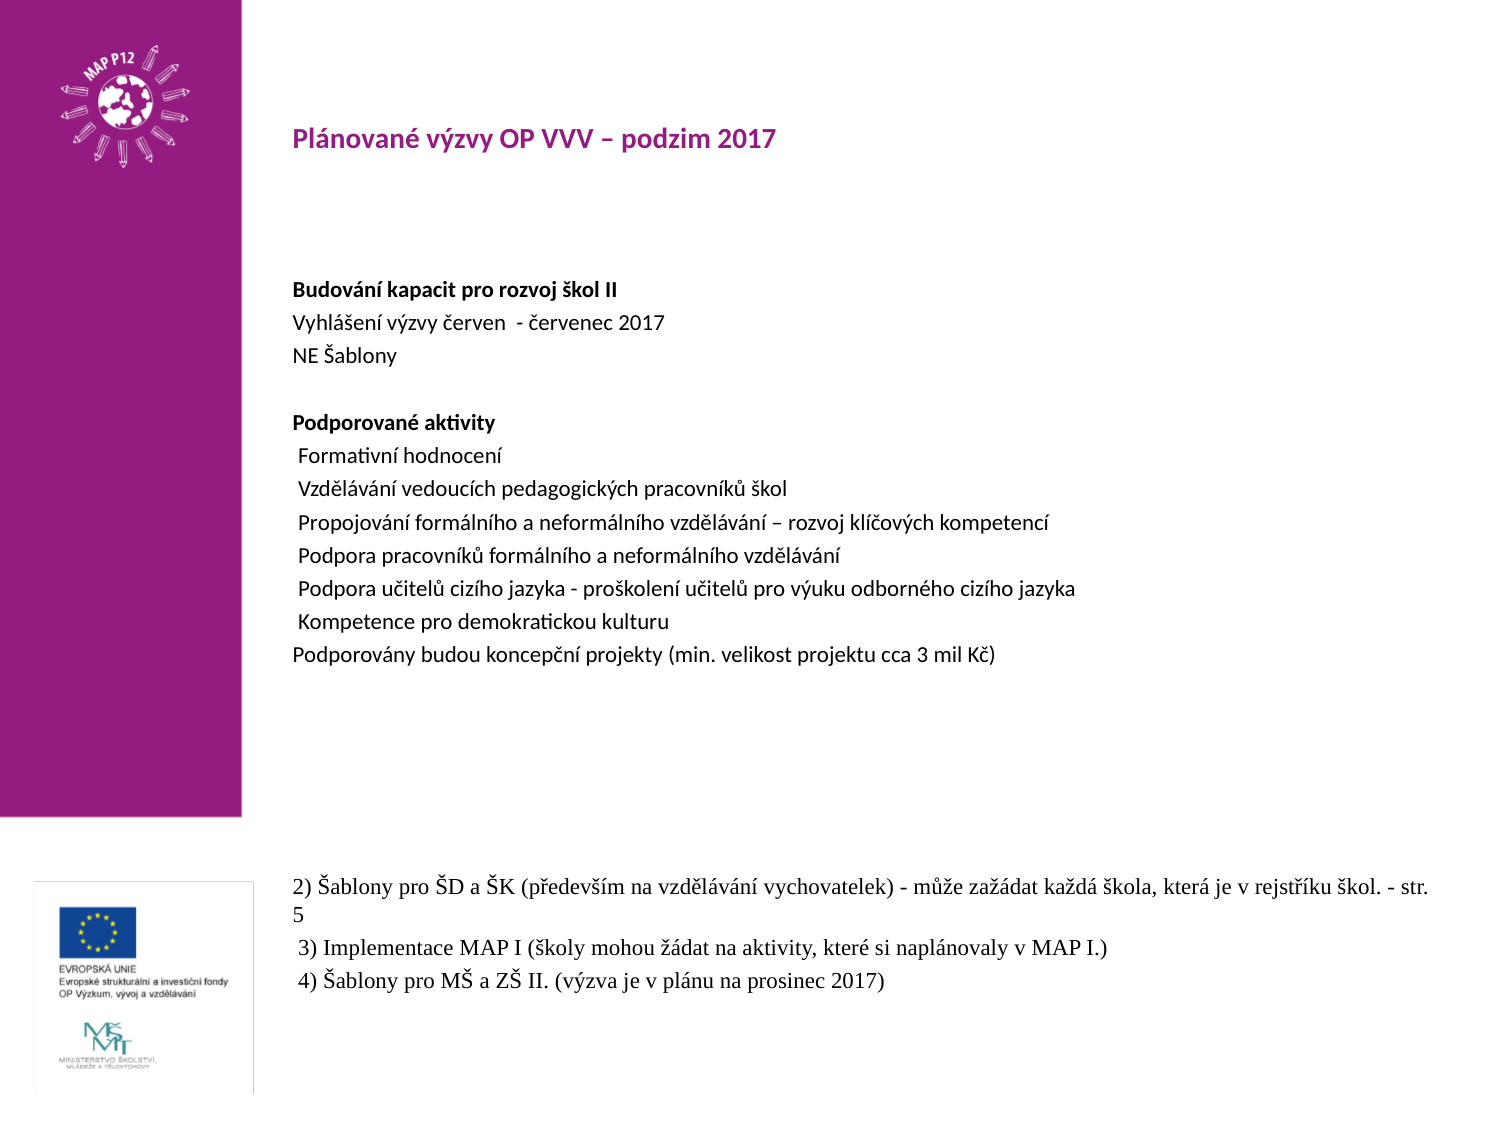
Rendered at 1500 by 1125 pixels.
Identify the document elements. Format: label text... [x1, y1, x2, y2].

title Plánované výzvy OP VVV – podzim 2017 [277, 42, 1453, 231]
list Budování kapacit pro rozvoj škol II Vyhlášení výzvy červen - červenec 2017 NE Šablony Podporované aktivity Formativní hodnocení Vzdělávání vedoucích pedagogických pracovníků škol Propojování formálního a neformálního vzdělávání – rozvoj klíčových kompetencí Podpora pracovníků formálního a neformálního vzdělávání Podpora učitelů cizího jazyka - proškolení učitelů pro výuku odborného cizího jazyka Kompetence pro demokratickou kulturu Podporovány budou koncepční projekty (min. velikost projektu cca 3 mil Kč) 2) Šablony pro ŠD a ŠK (především na vzdělávání vychovatelek) - může zažádat každá škola, která je v rejstříku škol. - str. 5 3) Implementace MAP I (školy mohou žádat na aktivity, které si naplánovaly v MAP I.) 4) Šablony pro MŠ a ZŠ II. (výzva je v plánu na prosinec 2017) [277, 267, 1459, 1035]
